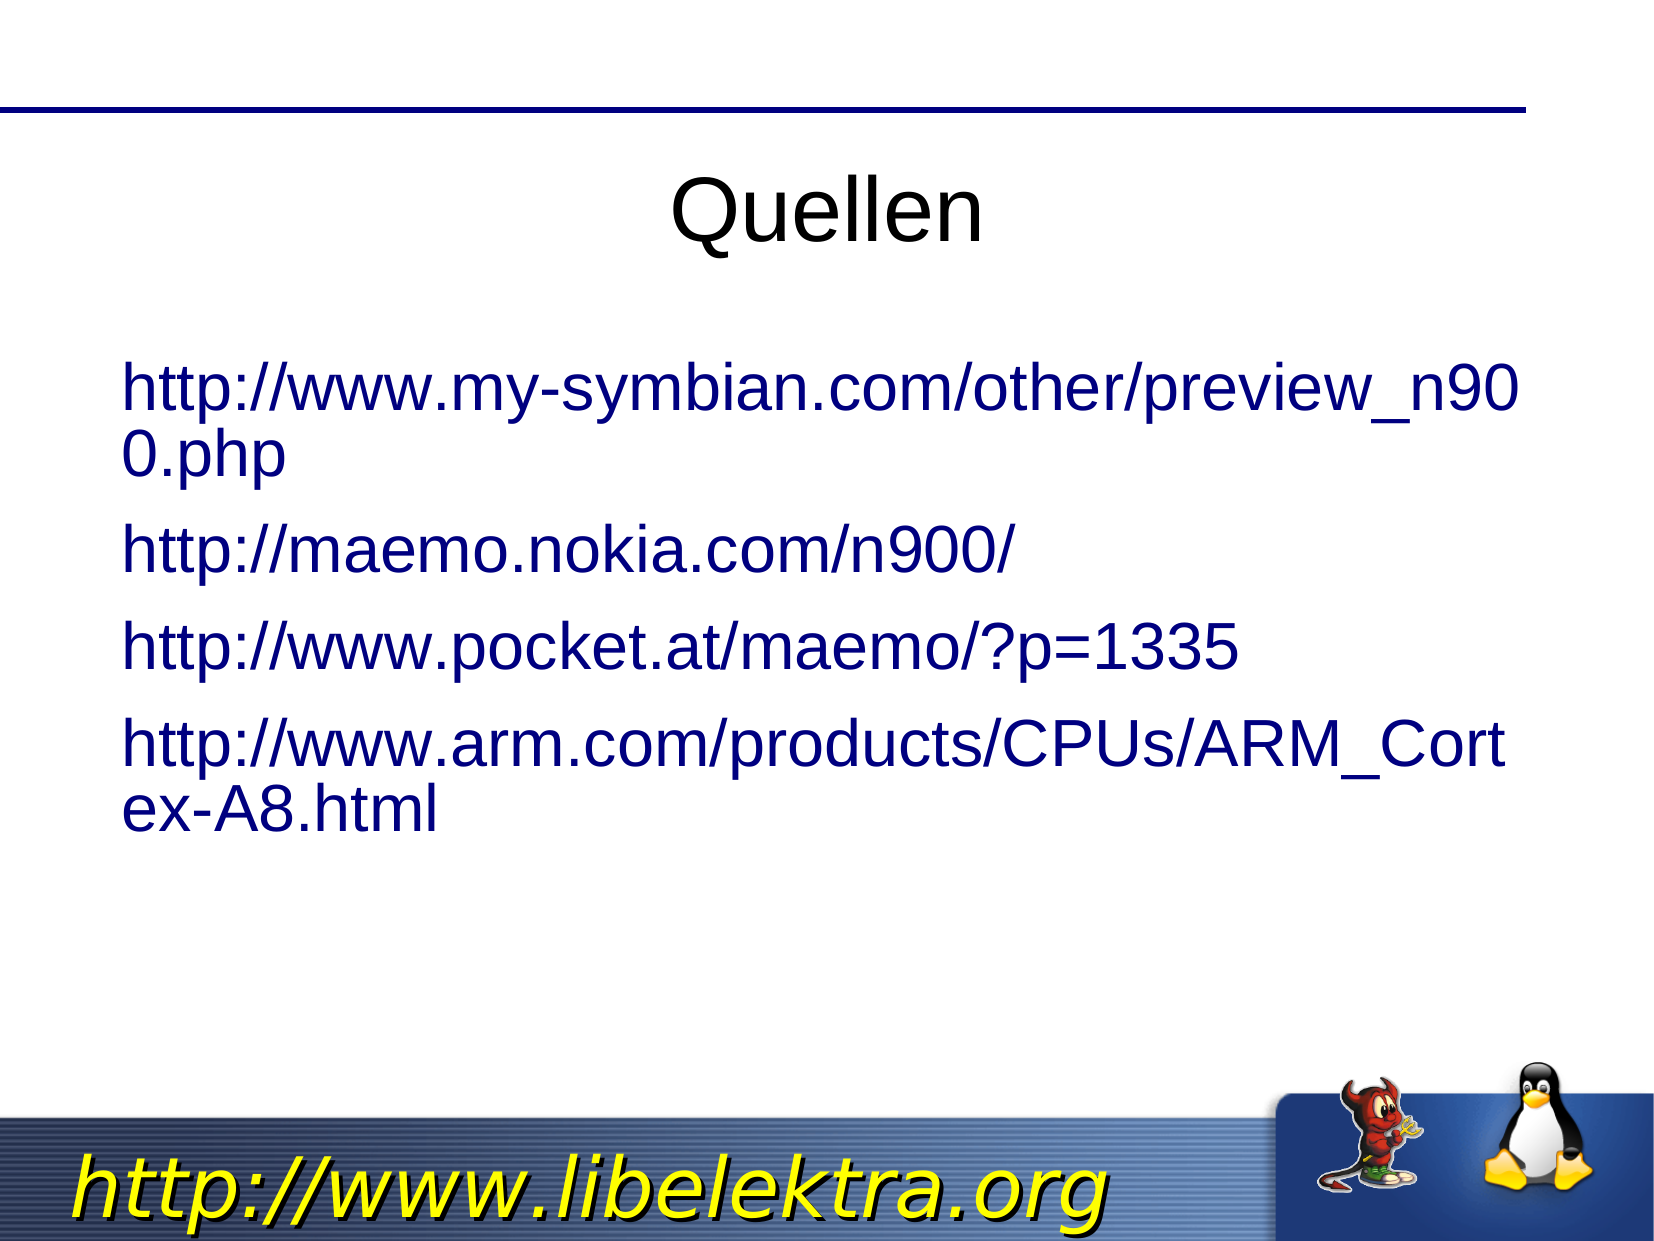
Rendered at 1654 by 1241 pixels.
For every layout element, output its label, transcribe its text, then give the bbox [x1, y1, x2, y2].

title Quellen [121, 102, 1534, 311]
picture [0, 1061, 1654, 1241]
list http://www.my-symbian.com/other/preview_n900.php http://maemo.nokia.com/n900/ http://www.pocket.at/maemo/?p=1335 http://www.arm.com/products/CPUs/ARM_Cortex-A8.html [121, 344, 1534, 1127]
